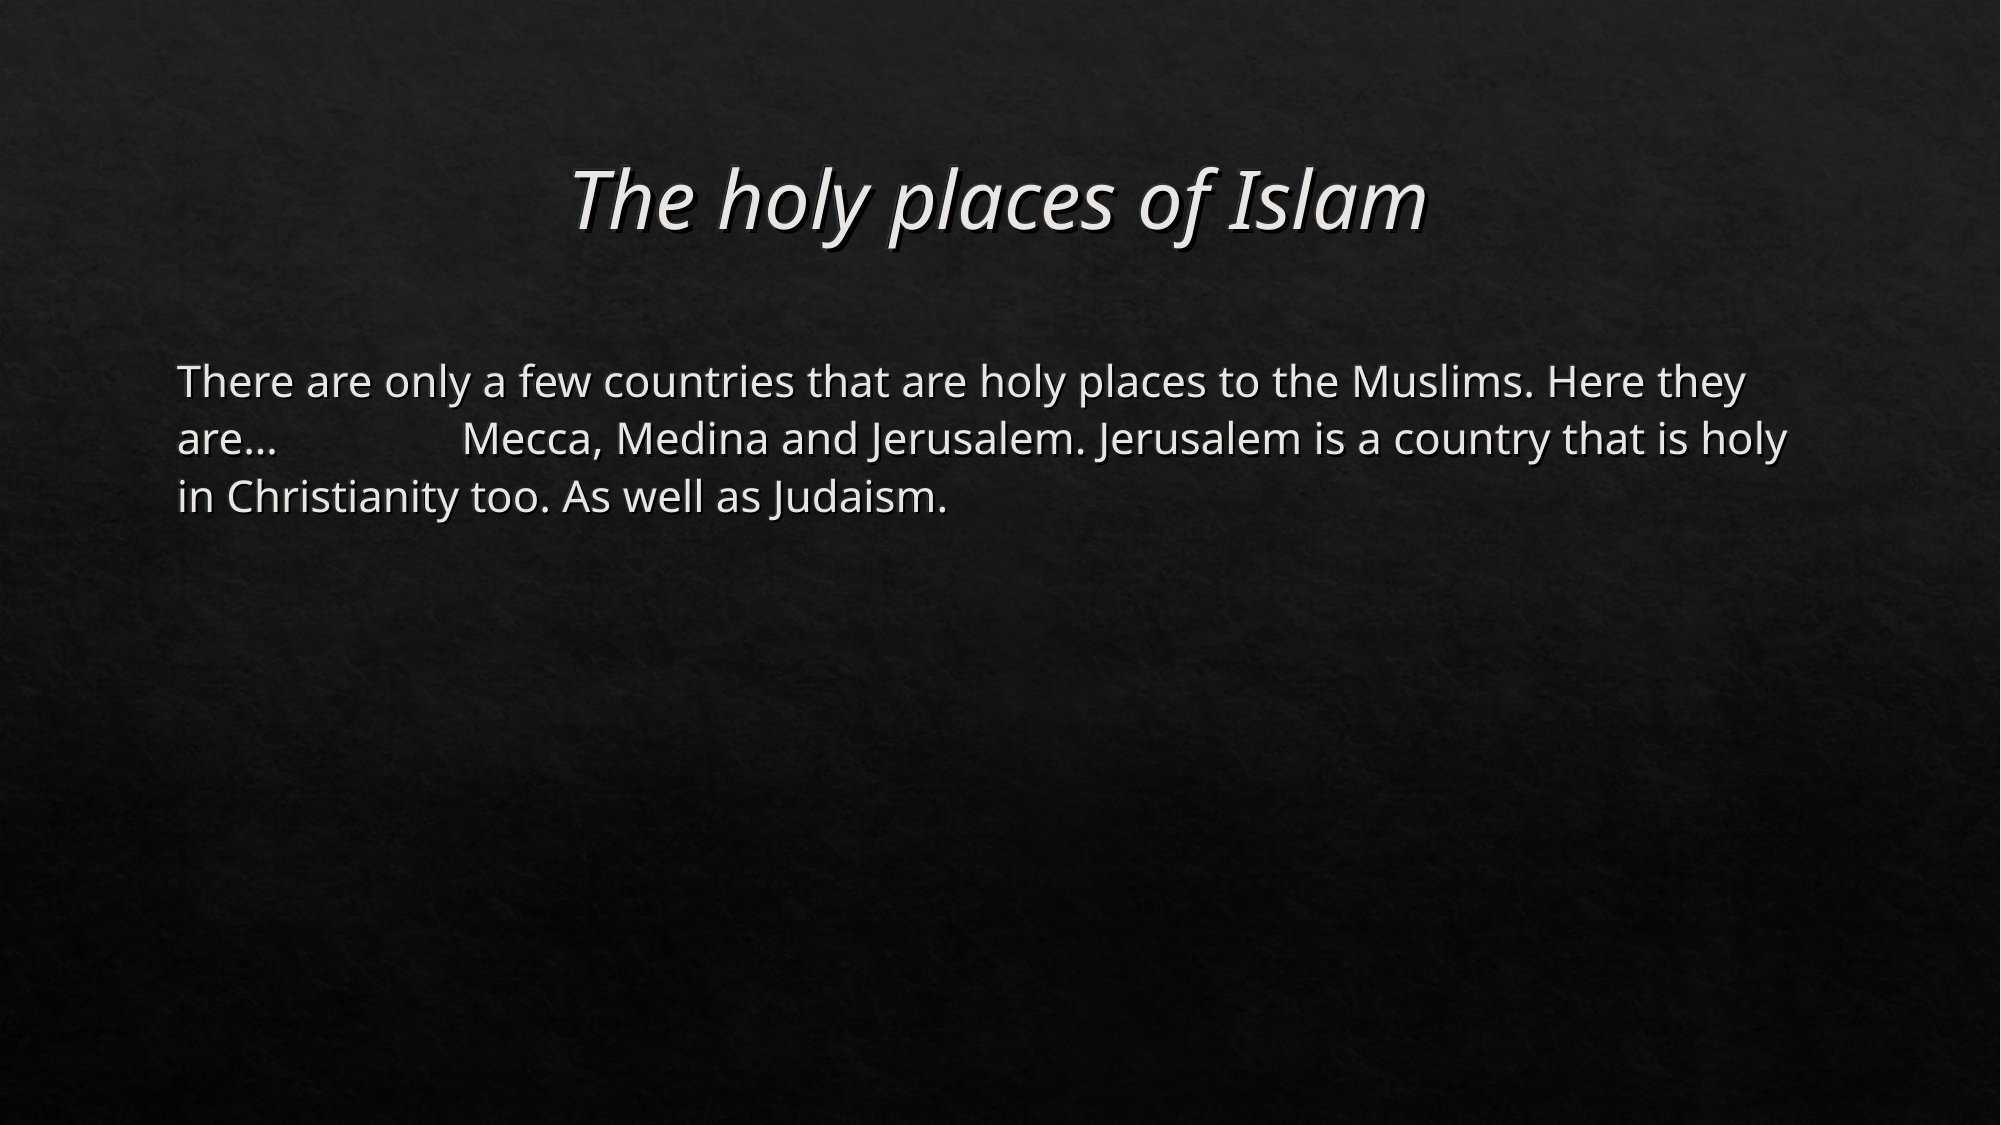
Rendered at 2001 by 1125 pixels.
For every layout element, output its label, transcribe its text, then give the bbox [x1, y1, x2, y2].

title The holy places of Islam [149, 99, 1849, 307]
list There are only a few countries that are holy places to the Muslims. Here they are… Mecca, Medina and Jerusalem. Jerusalem is a country that is holy in Christianity too. As well as Judaism. [149, 340, 1849, 951]
